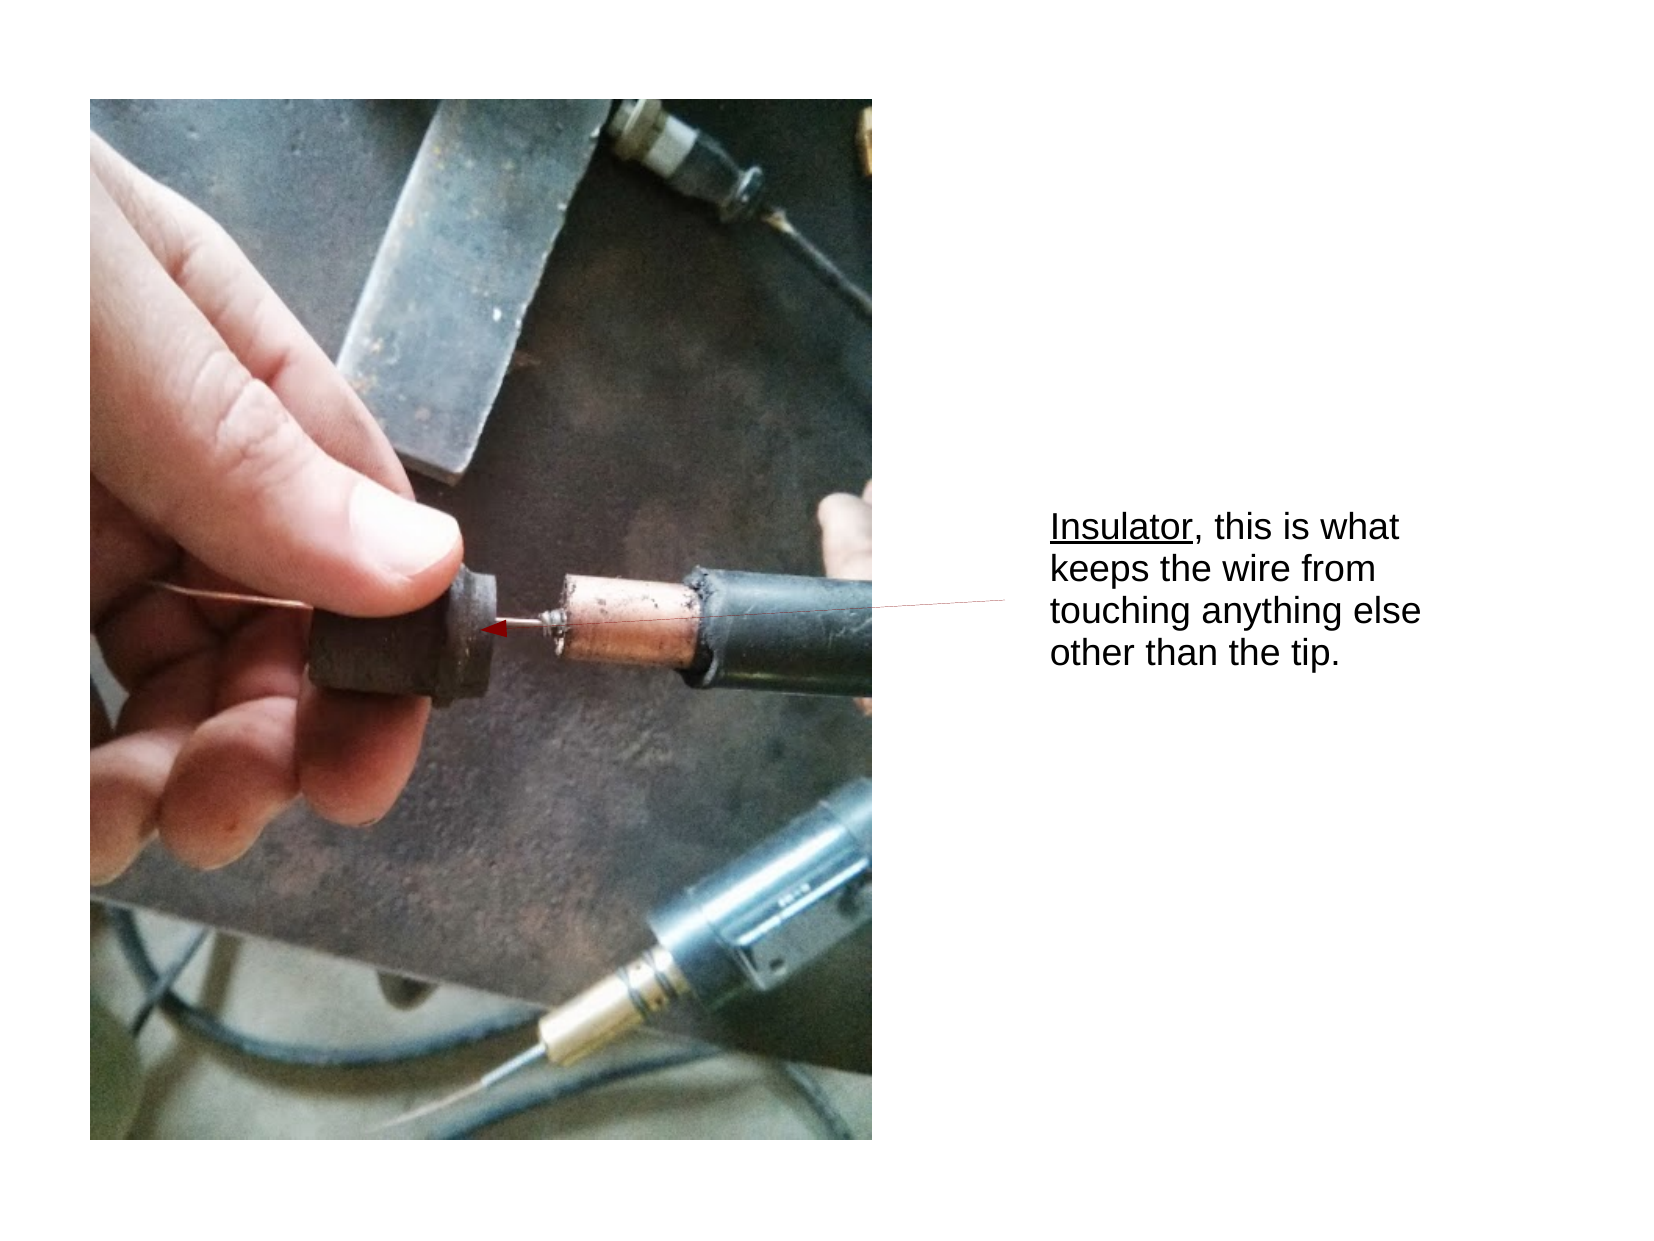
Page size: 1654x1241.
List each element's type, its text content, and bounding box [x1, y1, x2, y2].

picture [90, 99, 872, 1141]
text_box Insulator, this is what keeps the wire from touching anything else other than the tip. [1035, 497, 1516, 681]
